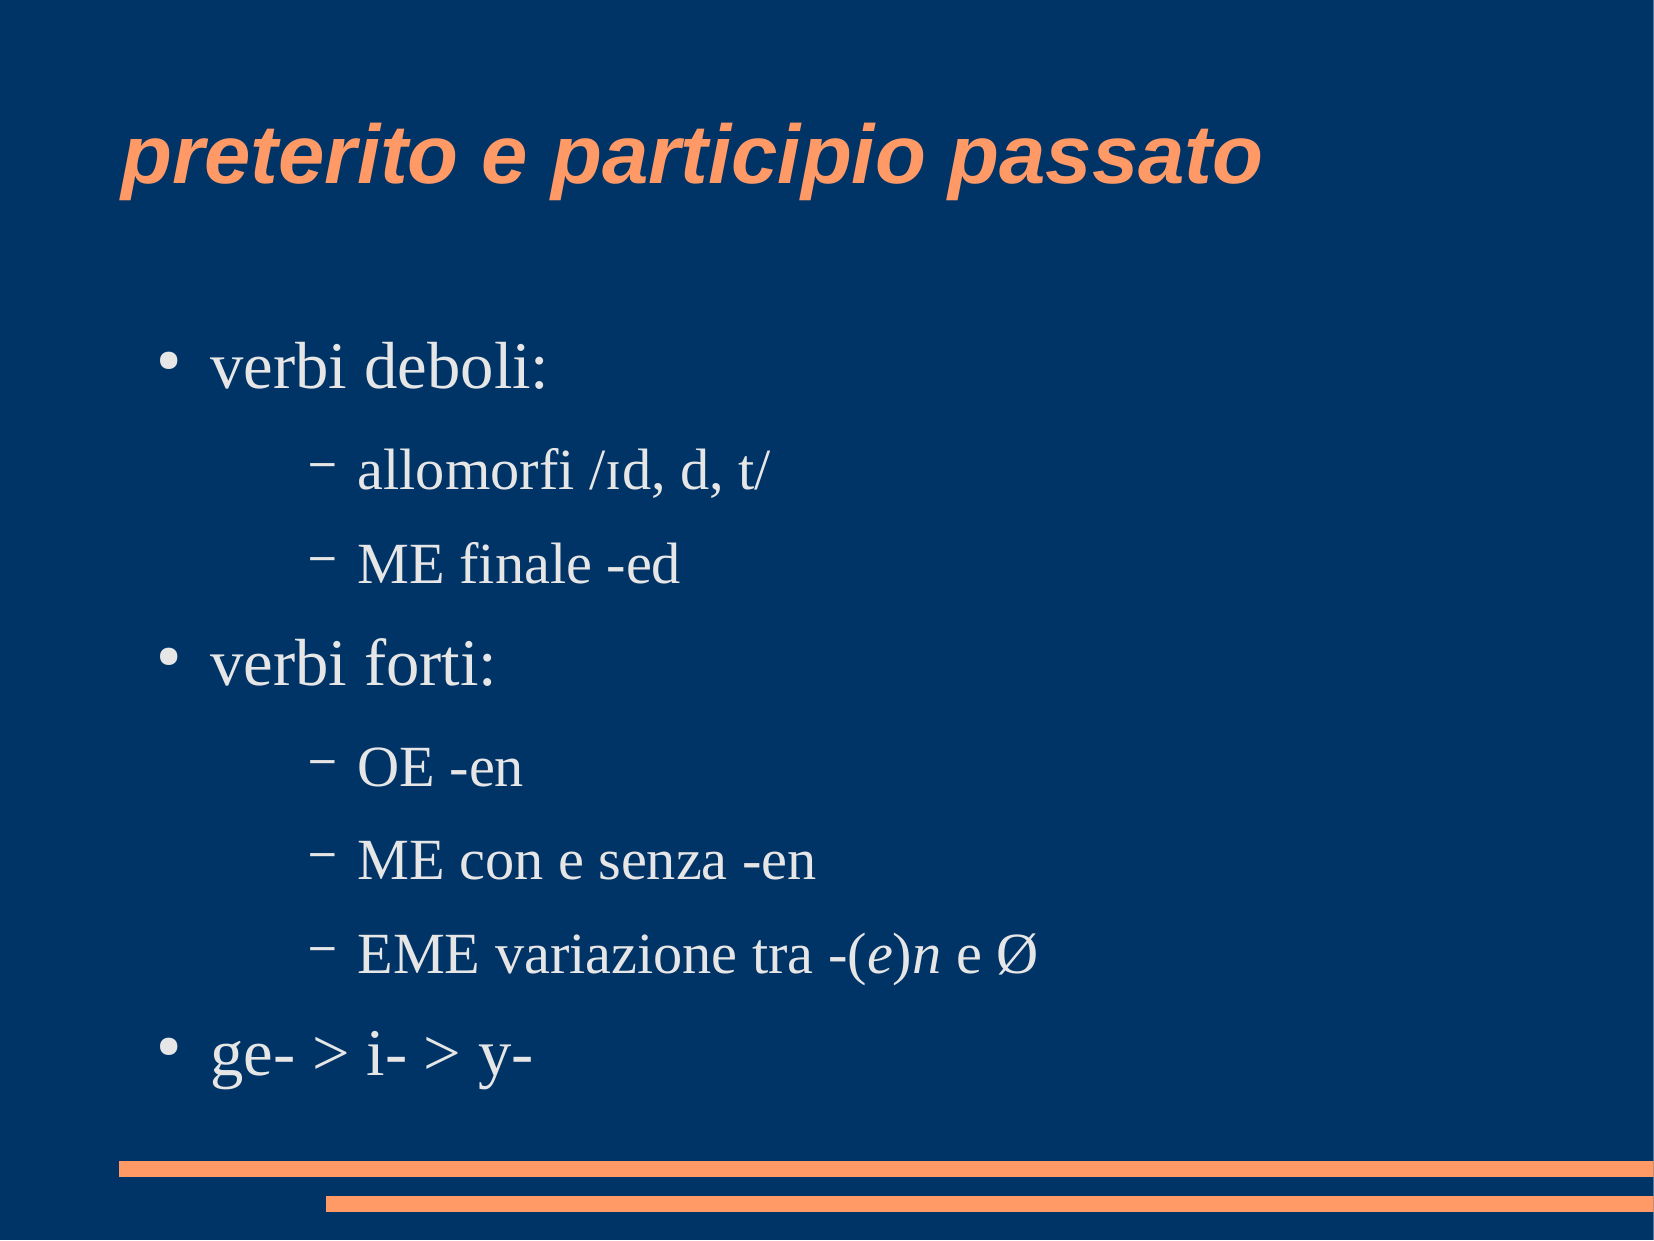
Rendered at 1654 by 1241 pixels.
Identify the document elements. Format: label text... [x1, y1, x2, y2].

title preterito e participio passato [121, 53, 1534, 246]
list verbi deboli: allomorfi /ɪd, d, t/ ME finale -ed verbi forti: OE -en ME con e senza -en EME variazione tra -(e)n e Ø ge- > i- > y- [121, 322, 1561, 1126]
